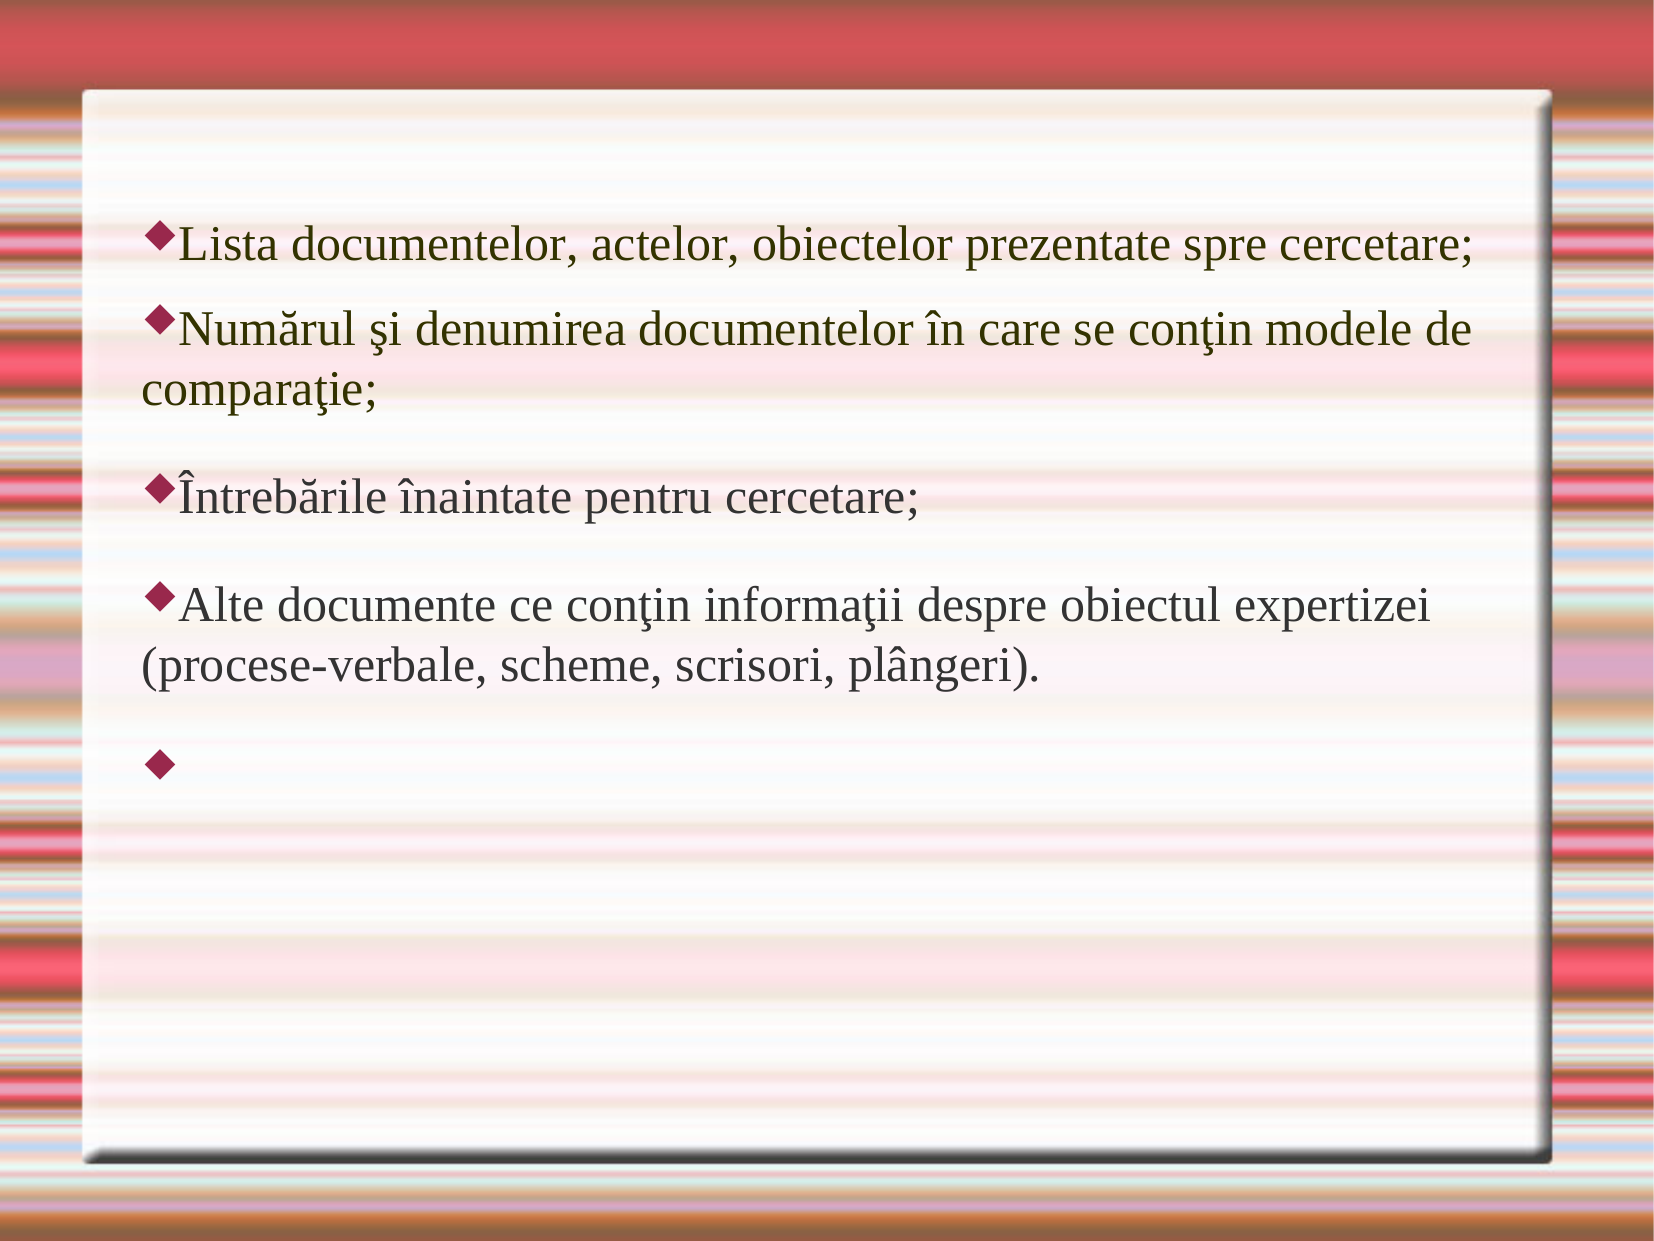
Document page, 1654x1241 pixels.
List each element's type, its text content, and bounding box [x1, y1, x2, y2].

list Lista documentelor, actelor, obiectelor prezentate spre cercetare; Numărul şi denumirea documentelor în care se conţin modele de comparaţie; Întrebările înaintate pentru cercetare; Alte documente ce conţin informaţii despre obiectul expertizei (procese-verbale, scheme, scrisori, plângeri). [141, 210, 1523, 993]
